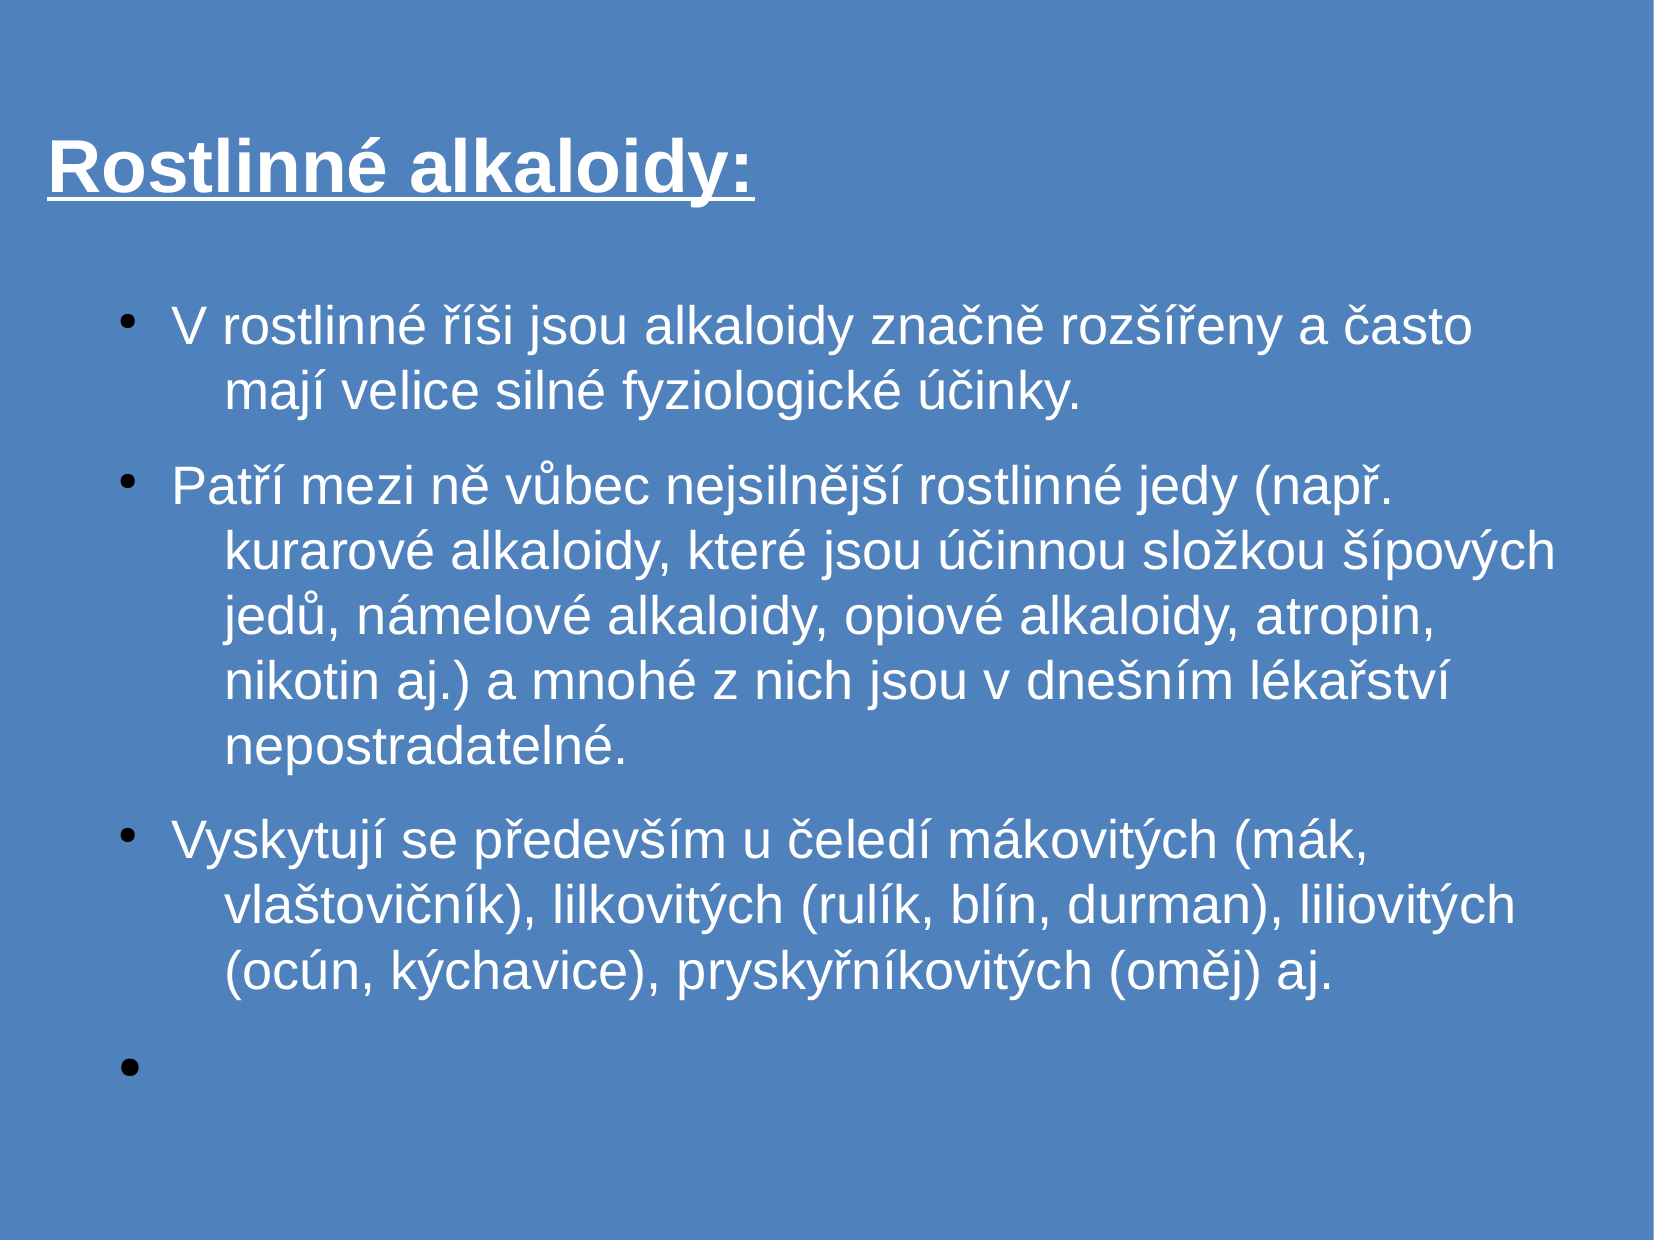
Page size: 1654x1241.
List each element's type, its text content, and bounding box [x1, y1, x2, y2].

list V rostlinné říši jsou alkaloidy značně rozšířeny a často mají velice silné fyziologické účinky. Patří mezi ně vůbec nejsilnější rostlinné jedy (např. kurarové alkaloidy, které jsou účinnou složkou šípových jedů, námelové alkaloidy, opiové alkaloidy, atropin, nikotin aj.) a mnohé z nich jsou v dnešním lékařství nepostradatelné. Vyskytují se především u čeledí mákovitých (mák, vlaštovičník), lilkovitých (rulík, blín, durman), liliovitých (ocún, kýchavice), pryskyřníkovitých (oměj) aj. [82, 290, 1571, 1109]
title Rostlinné alkaloidy: [47, 58, 1536, 266]
